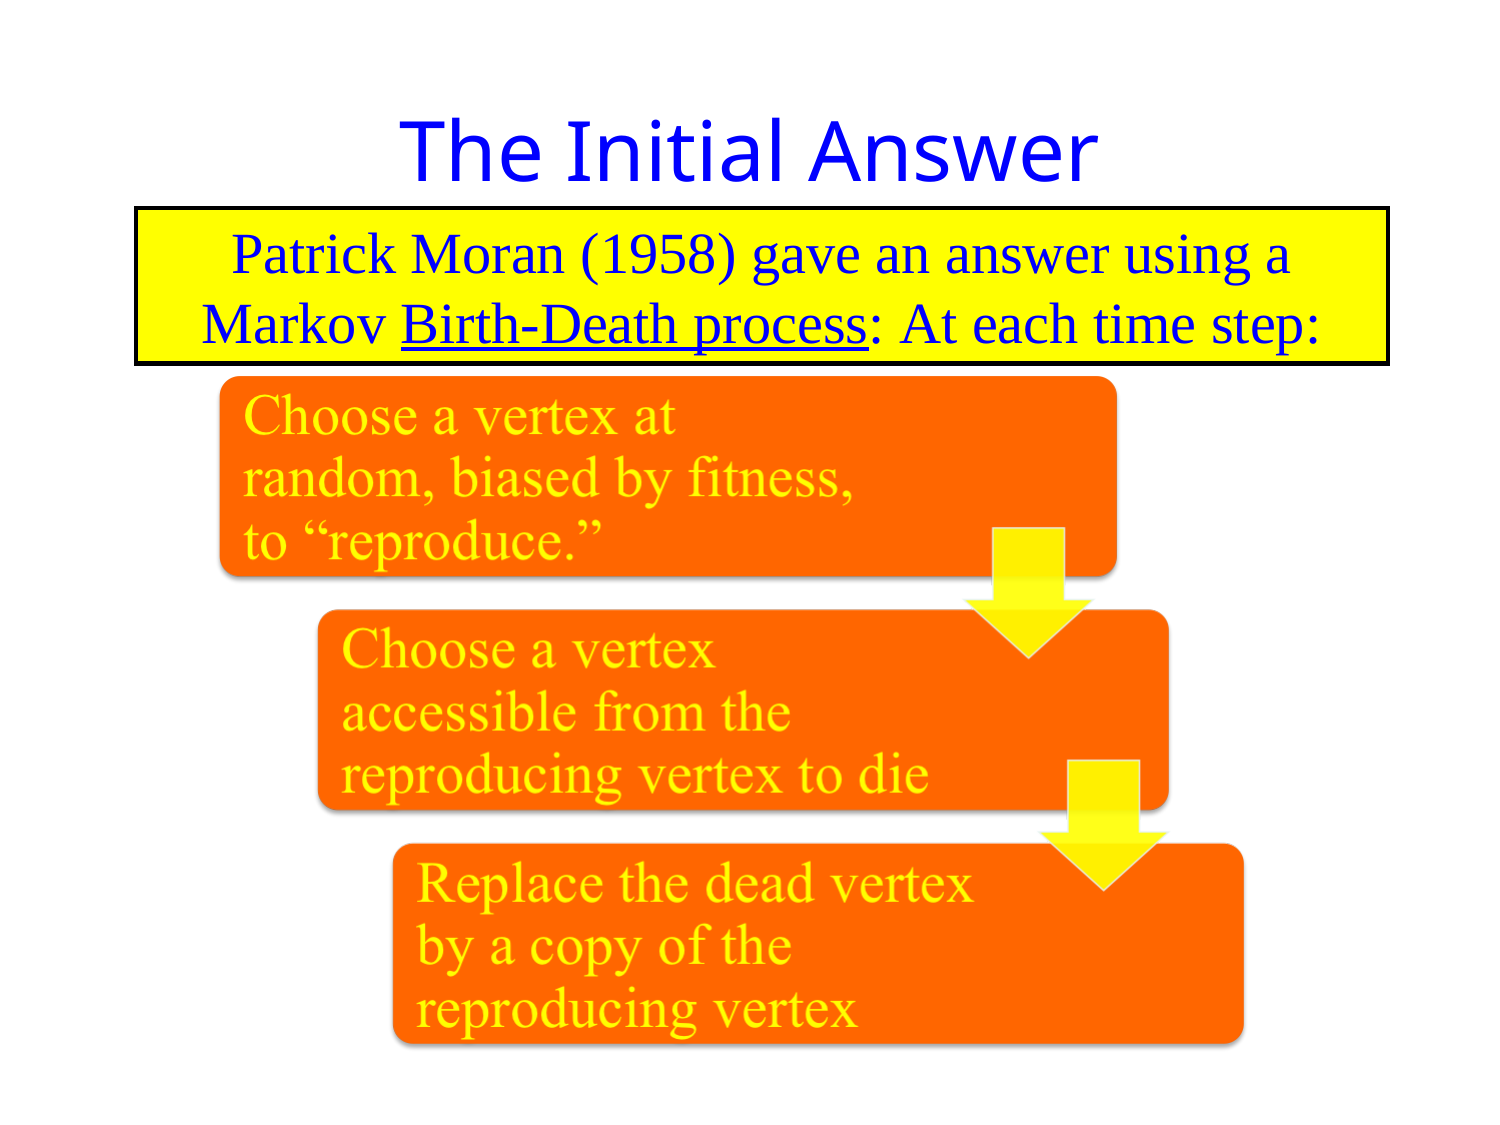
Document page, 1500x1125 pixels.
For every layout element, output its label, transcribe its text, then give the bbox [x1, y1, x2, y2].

title The Initial Answer [112, 54, 1388, 243]
picture [213, 373, 1251, 1055]
text_box Patrick Moran (1958) gave an answer using a Markov Birth-Death process: At each time step: [135, 207, 1388, 364]
